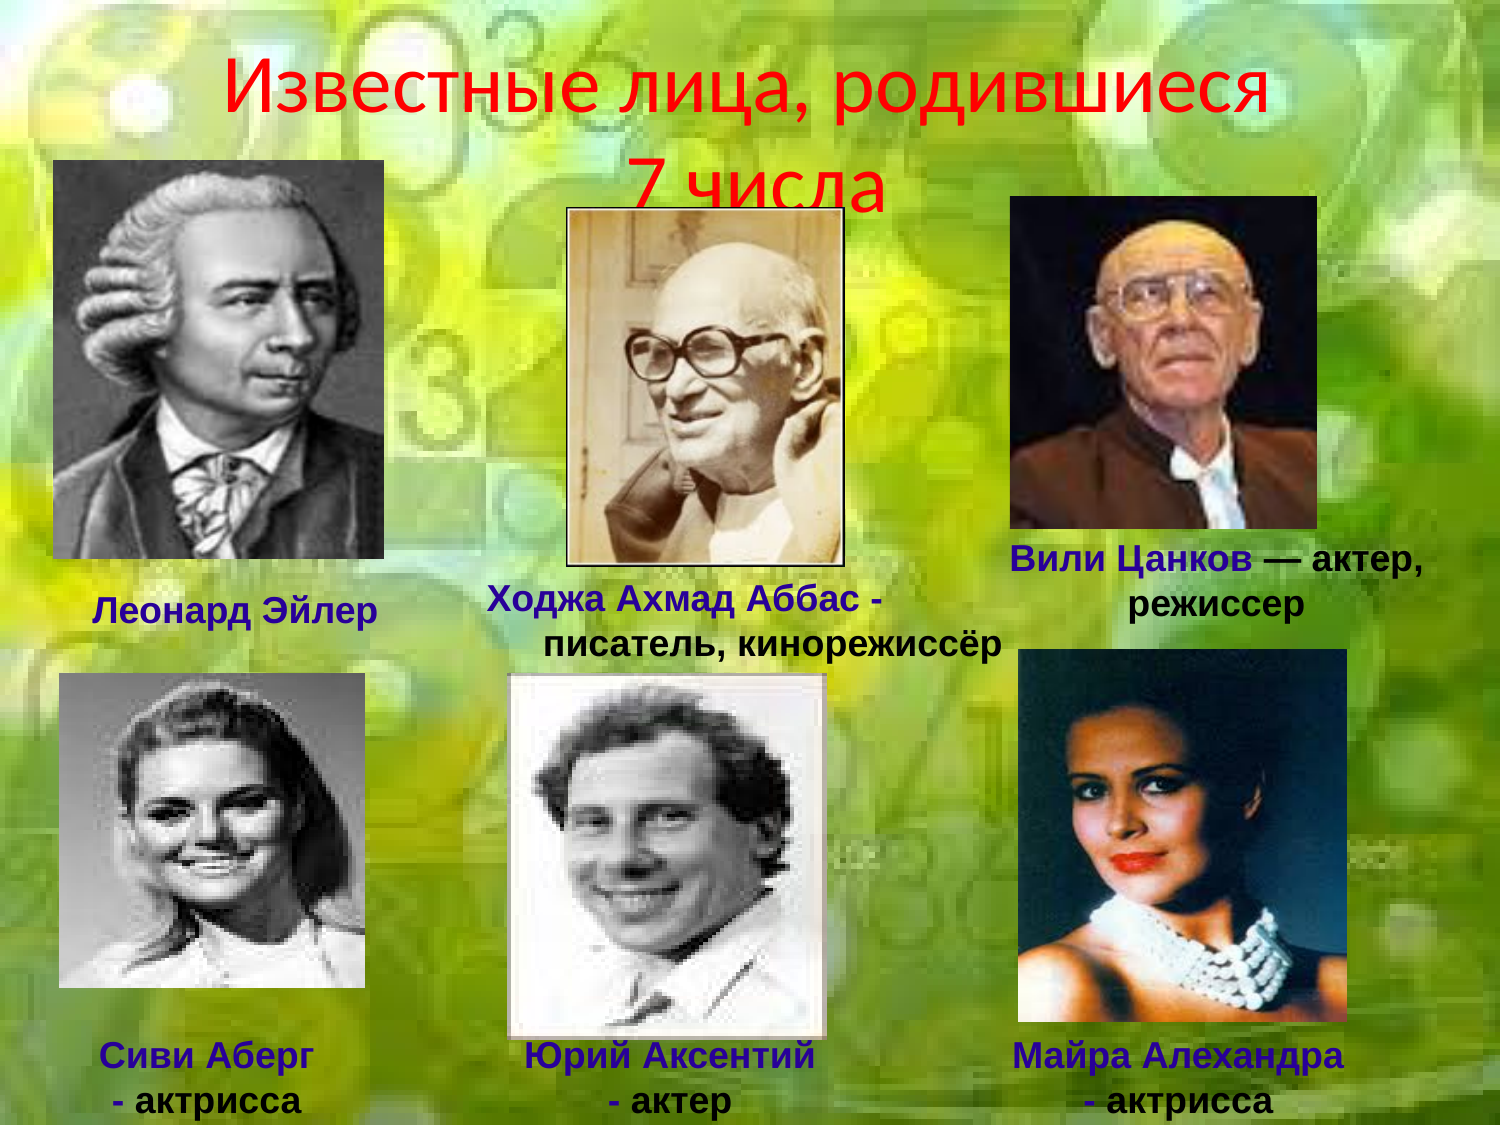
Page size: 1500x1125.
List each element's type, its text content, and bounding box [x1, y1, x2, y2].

text_box Юрий Аксентий - актер [501, 1023, 839, 1125]
text_box Сиви Аберг - актрисса [76, 1023, 337, 1084]
picture [0, 0, 1500, 1125]
text_box Ходжа Ахмад Аббас - писатель, кинорежиссёр [448, 566, 1052, 697]
text_box Майра Алехандра - актрисса [986, 1023, 1371, 1125]
title Известные лица, родившиеся 7 числа [82, 21, 1433, 237]
text_box Леонард Эйлер [57, 578, 414, 639]
text_box Вили Цанков — актер, режиссер [956, 526, 1477, 634]
